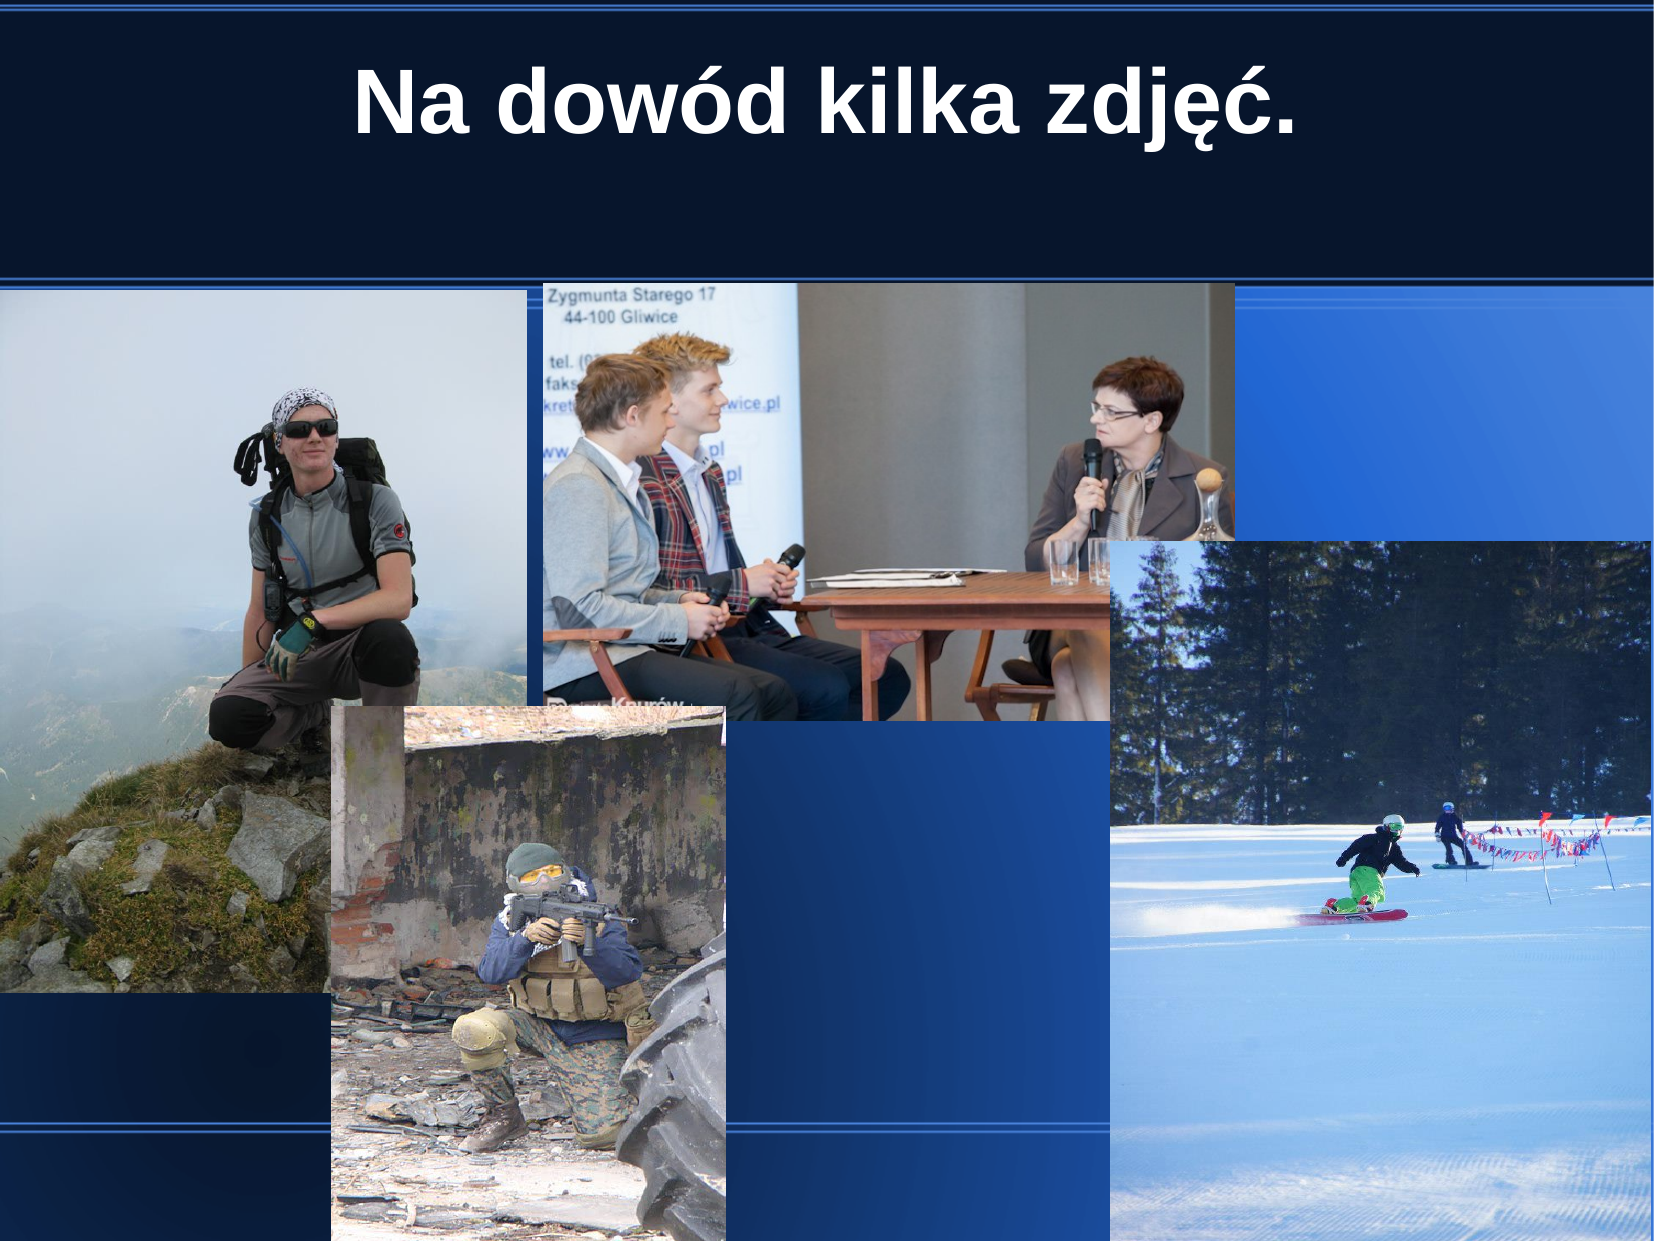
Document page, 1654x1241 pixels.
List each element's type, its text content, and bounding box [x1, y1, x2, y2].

title Na dowód kilka zdjęć. [82, 49, 1571, 257]
picture [0, 0, 1654, 1241]
